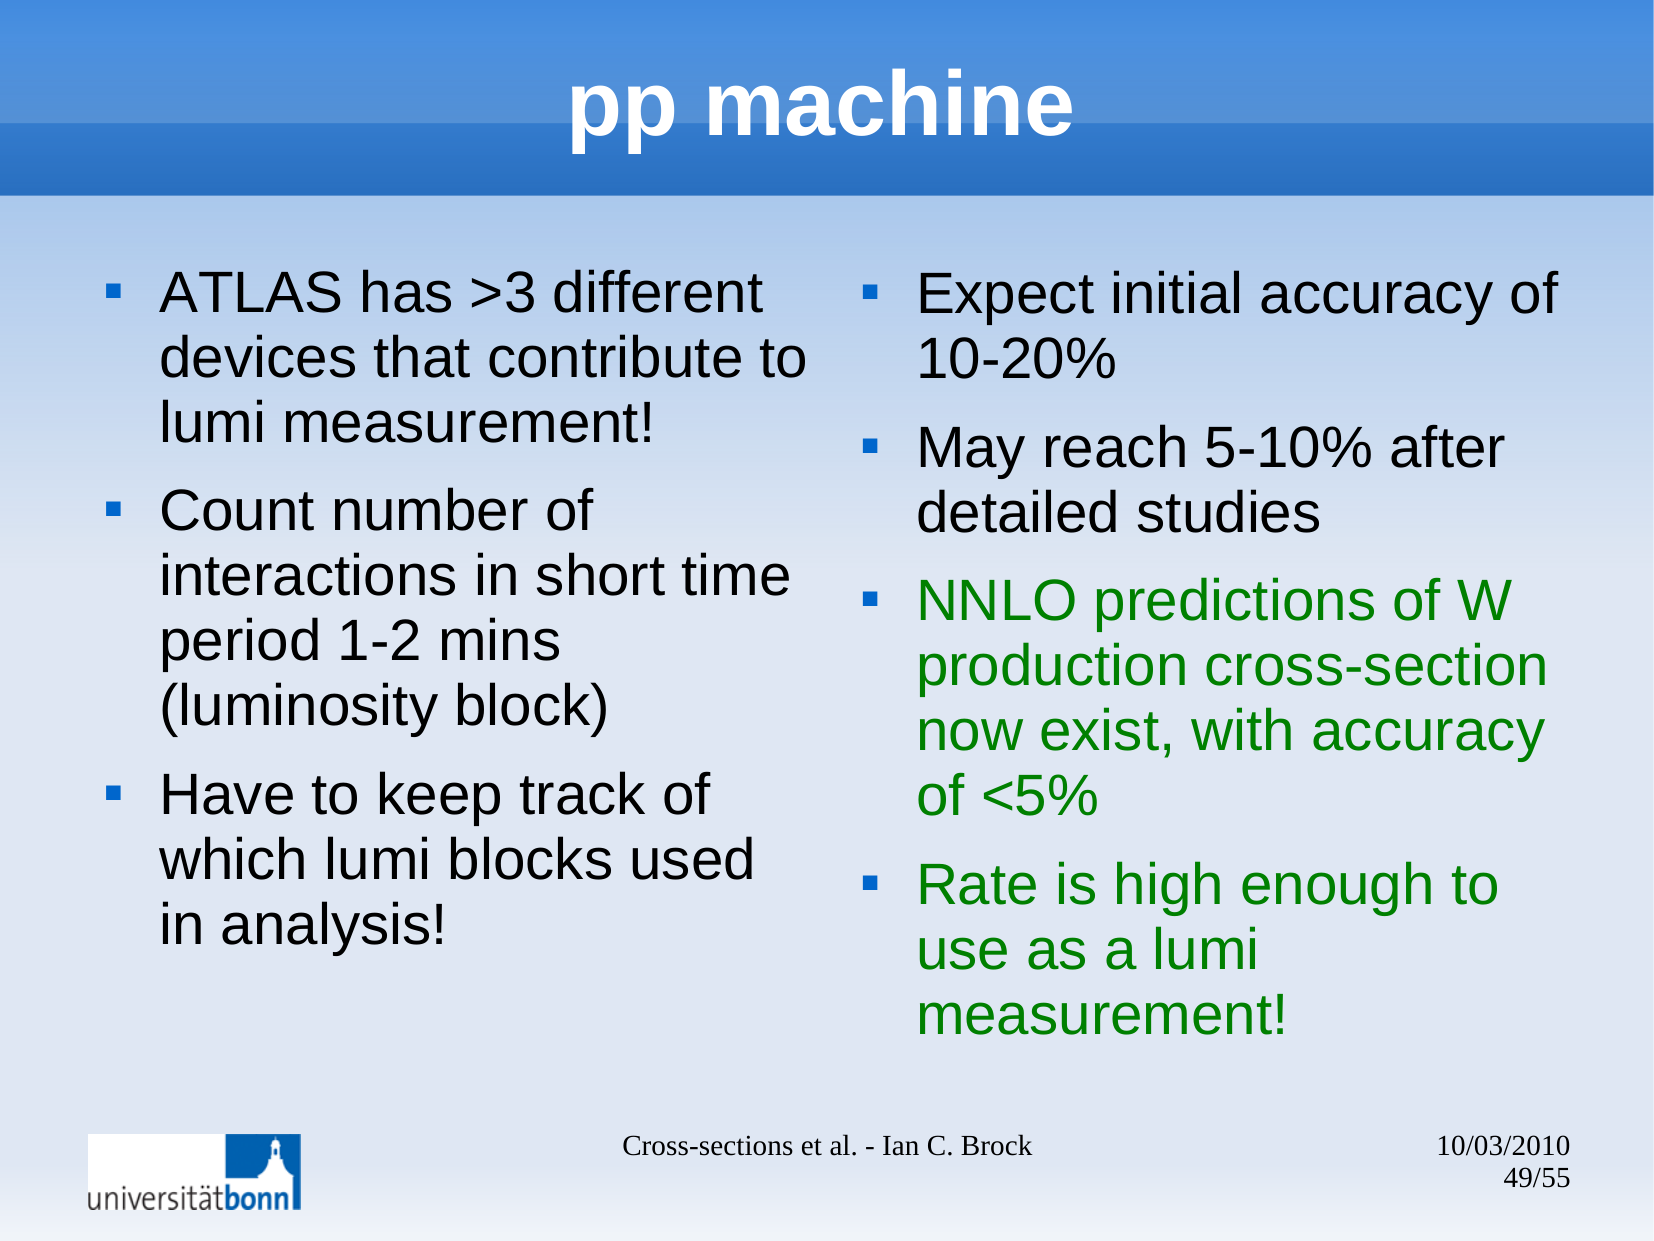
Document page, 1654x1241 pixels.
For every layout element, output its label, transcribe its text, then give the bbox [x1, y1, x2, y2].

picture [0, 0, 1654, 1241]
list Expect initial accuracy of 10-20% May reach 5-10% after detailed studies NNLO predictions of W production cross-section now exist, with accuracy of <5% Rate is high enough to use as a lumi measurement! [845, 260, 1572, 1047]
list ATLAS has >3 different devices that contribute to lumi measurement! Count number of interactions in short time period 1-2 mins (luminosity block) Have to keep track of which lumi blocks used in analysis! [88, 259, 815, 1063]
title pp machine [76, 7, 1565, 200]
